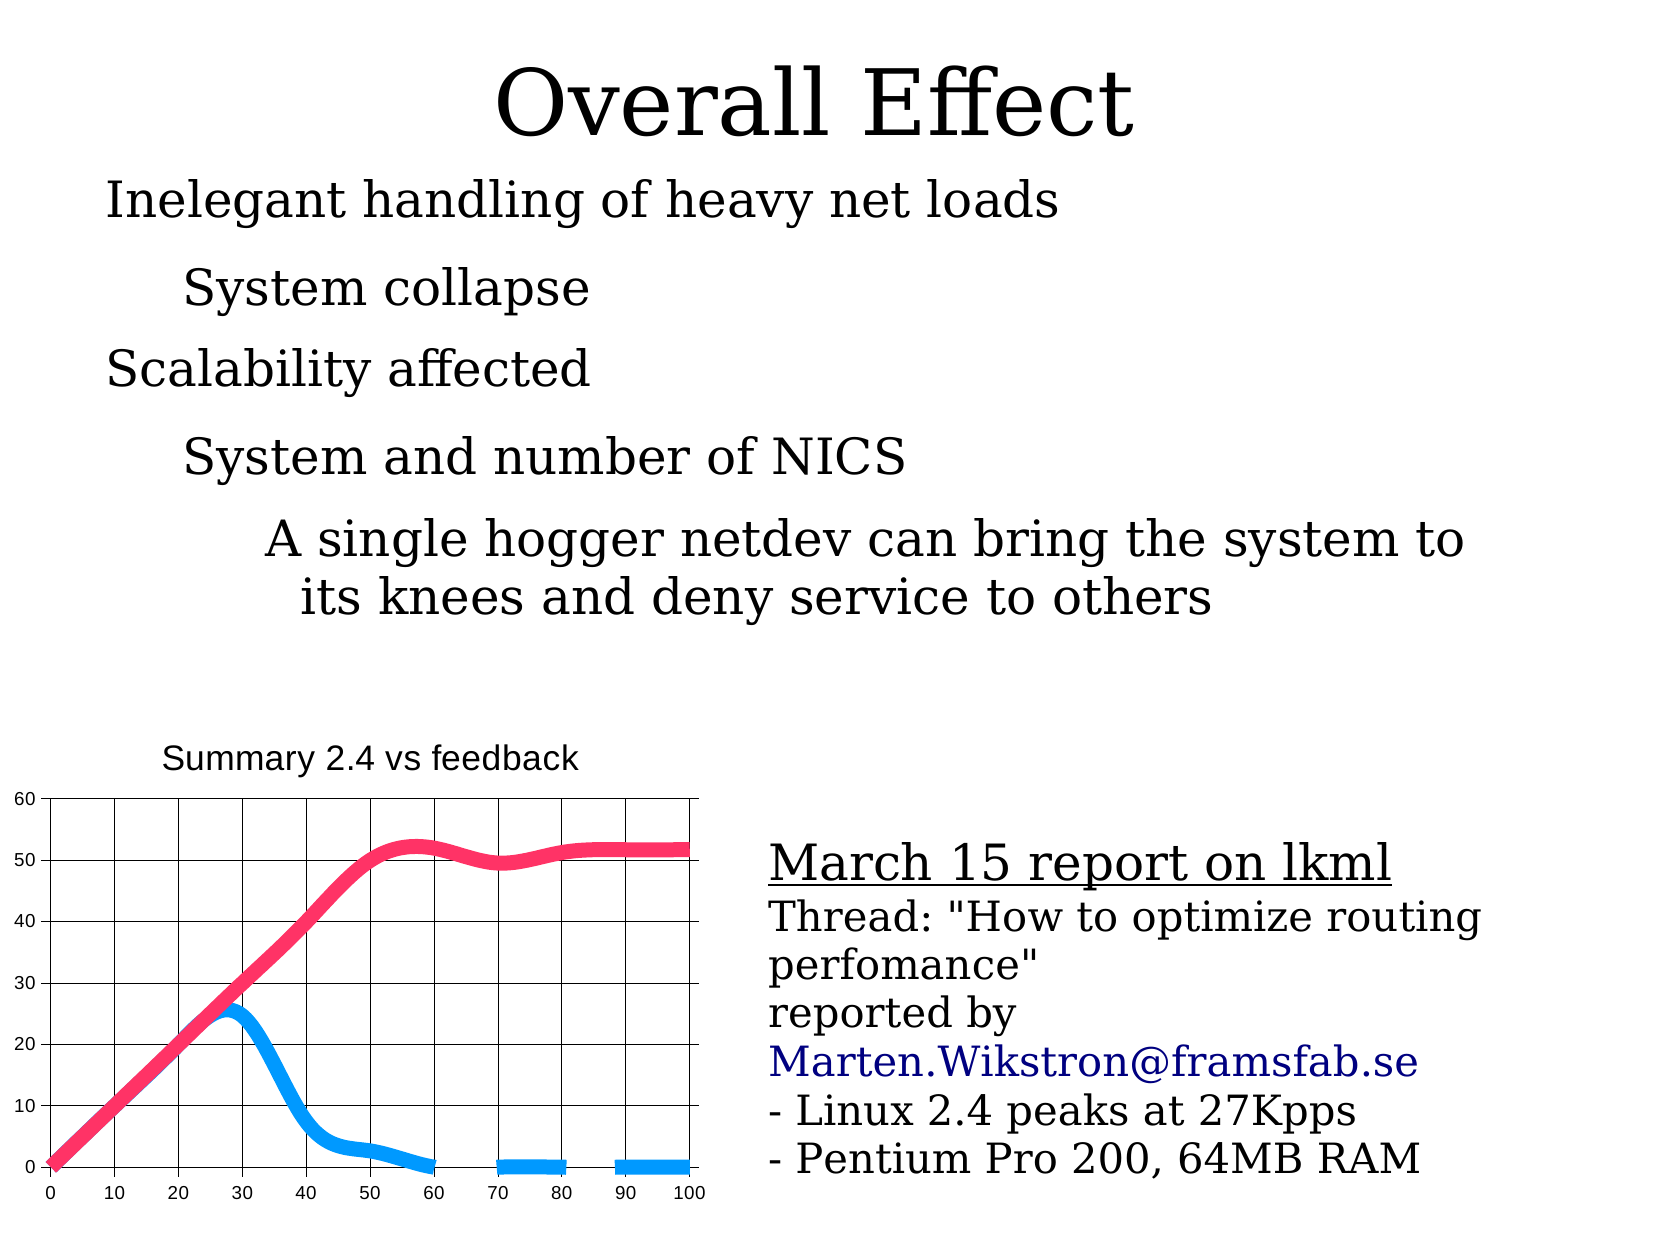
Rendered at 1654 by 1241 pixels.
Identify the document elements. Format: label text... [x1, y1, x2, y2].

title Overall Effect [108, 0, 1521, 208]
chart [0, 717, 722, 1215]
text_box March 15 report on lkml Thread: "How to optimize routing perfomance" reported by Marten.Wikstron@framsfab.se - Linux 2.4 peaks at 27Kpps - Pentium Pro 200, 64MB RAM [768, 834, 1629, 1184]
list Inelegant handling of heavy net loads System collapse Scalability affected System and number of NICS A single hogger netdev can bring the system to its knees and deny service to others [88, 170, 1514, 714]
